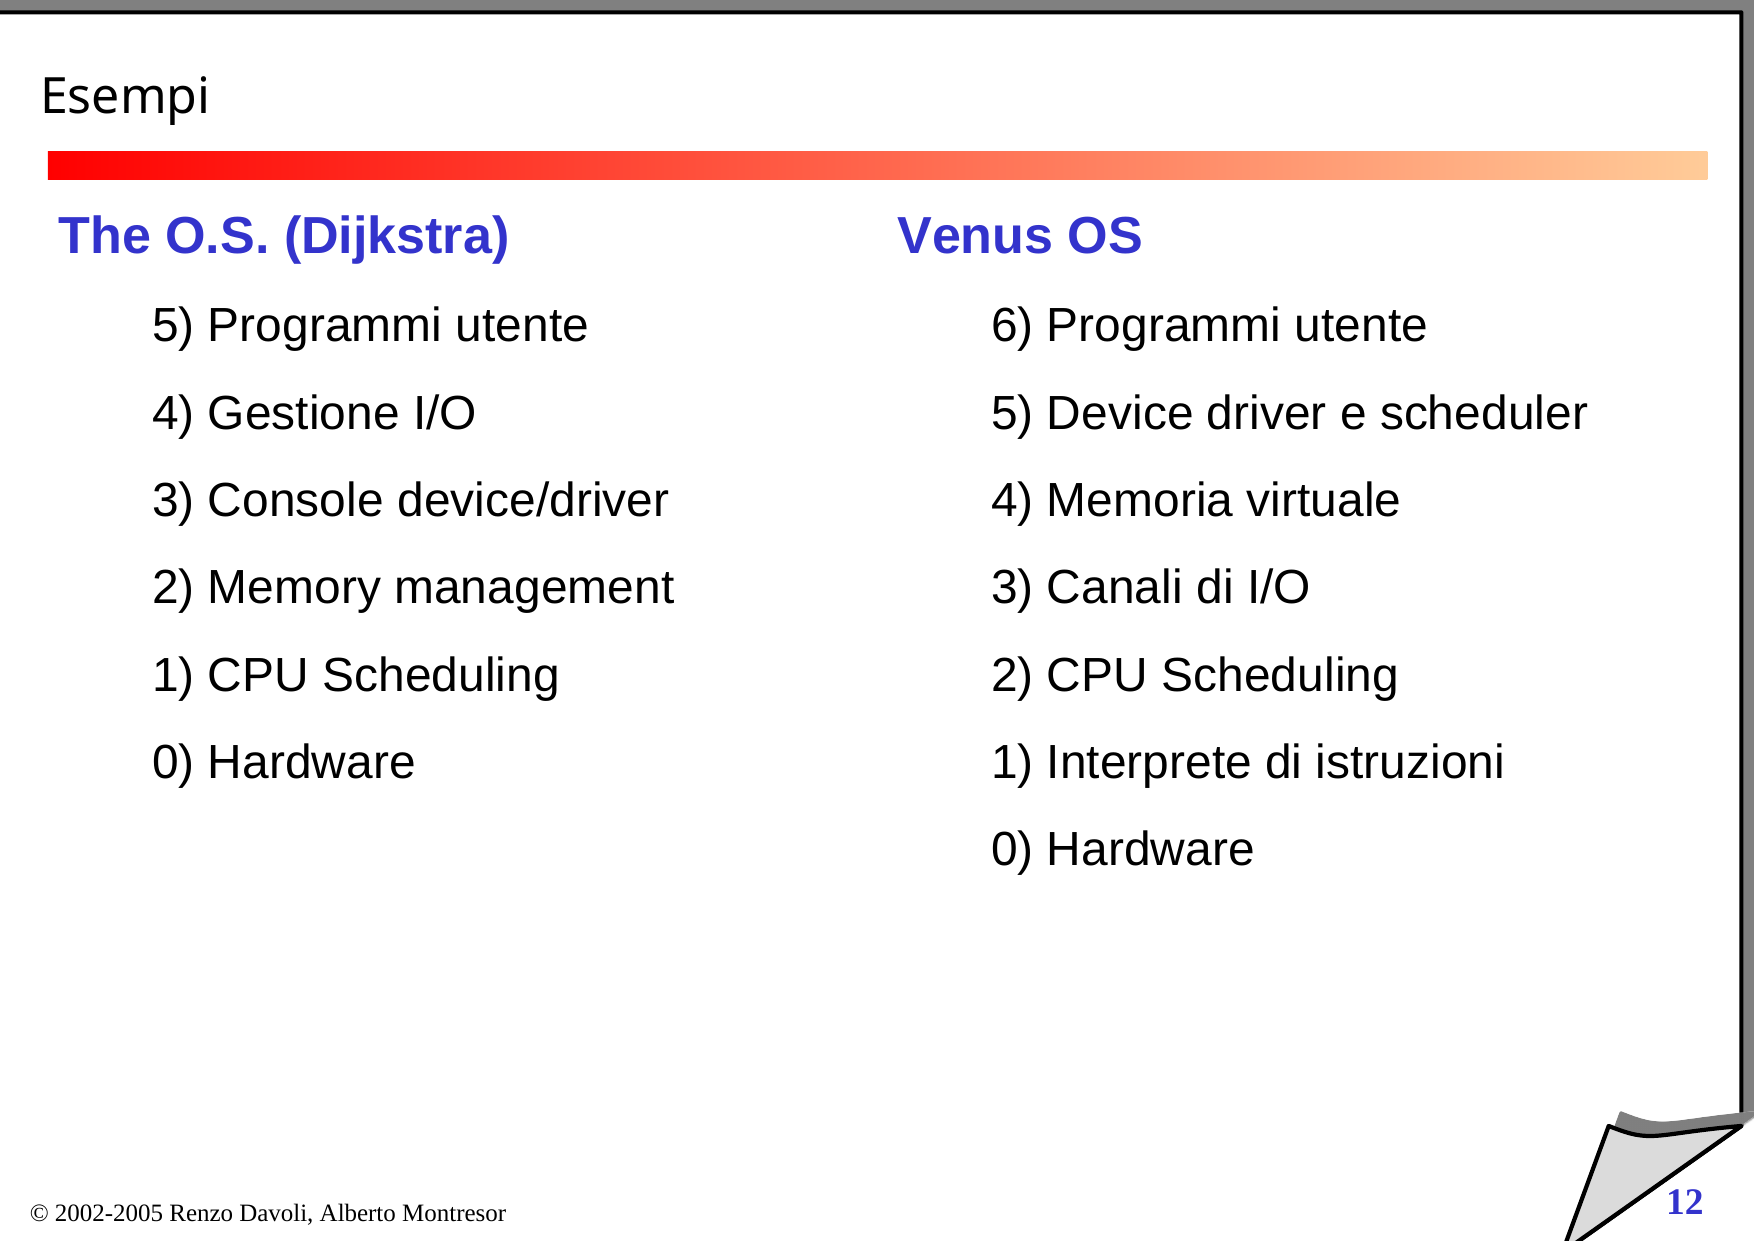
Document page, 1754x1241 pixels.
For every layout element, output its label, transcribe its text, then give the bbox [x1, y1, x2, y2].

title Esempi [40, 49, 1714, 144]
list The O.S. (Dijkstra) 5) Programmi utente 4) Gestione I/O 3) Console device/driver 2) Memory management 1) CPU Scheduling 0) Hardware [58, 206, 858, 815]
list Venus OS 6) Programmi utente 5) Device driver e scheduler 4) Memoria virtuale 3) Canali di I/O 2) CPU Scheduling 1) Interprete di istruzioni 0) Hardware [897, 206, 1697, 896]
